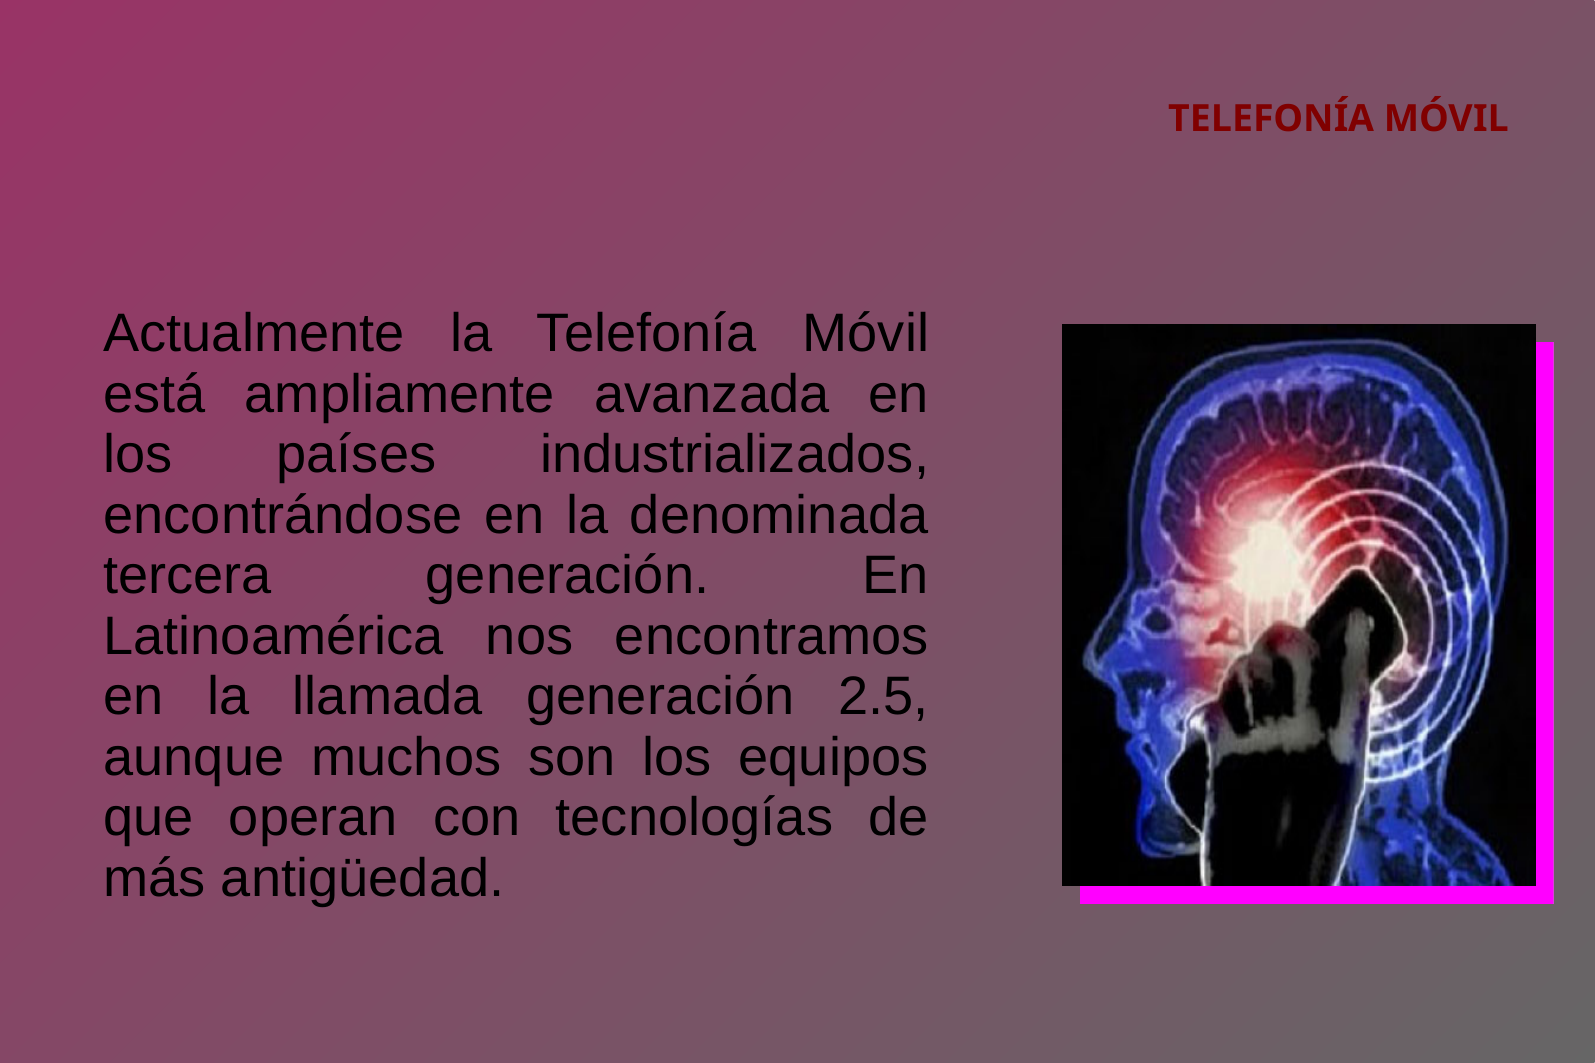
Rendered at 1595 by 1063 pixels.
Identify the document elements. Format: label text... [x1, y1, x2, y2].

picture [1062, 324, 1536, 886]
title [0, 0, 1595, 1063]
text_box Actualmente la Telefonía Móvil está ampliamente avanzada en los países industrializados, encontrándose en la denominada tercera generación. En Latinoamérica nos encontramos en la llamada generación 2.5, aunque muchos son los equipos que operan con tecnologías de más antigüedad. [88, 295, 945, 916]
text_box TELEFONÍA MÓVIL [1153, 84, 1565, 148]
